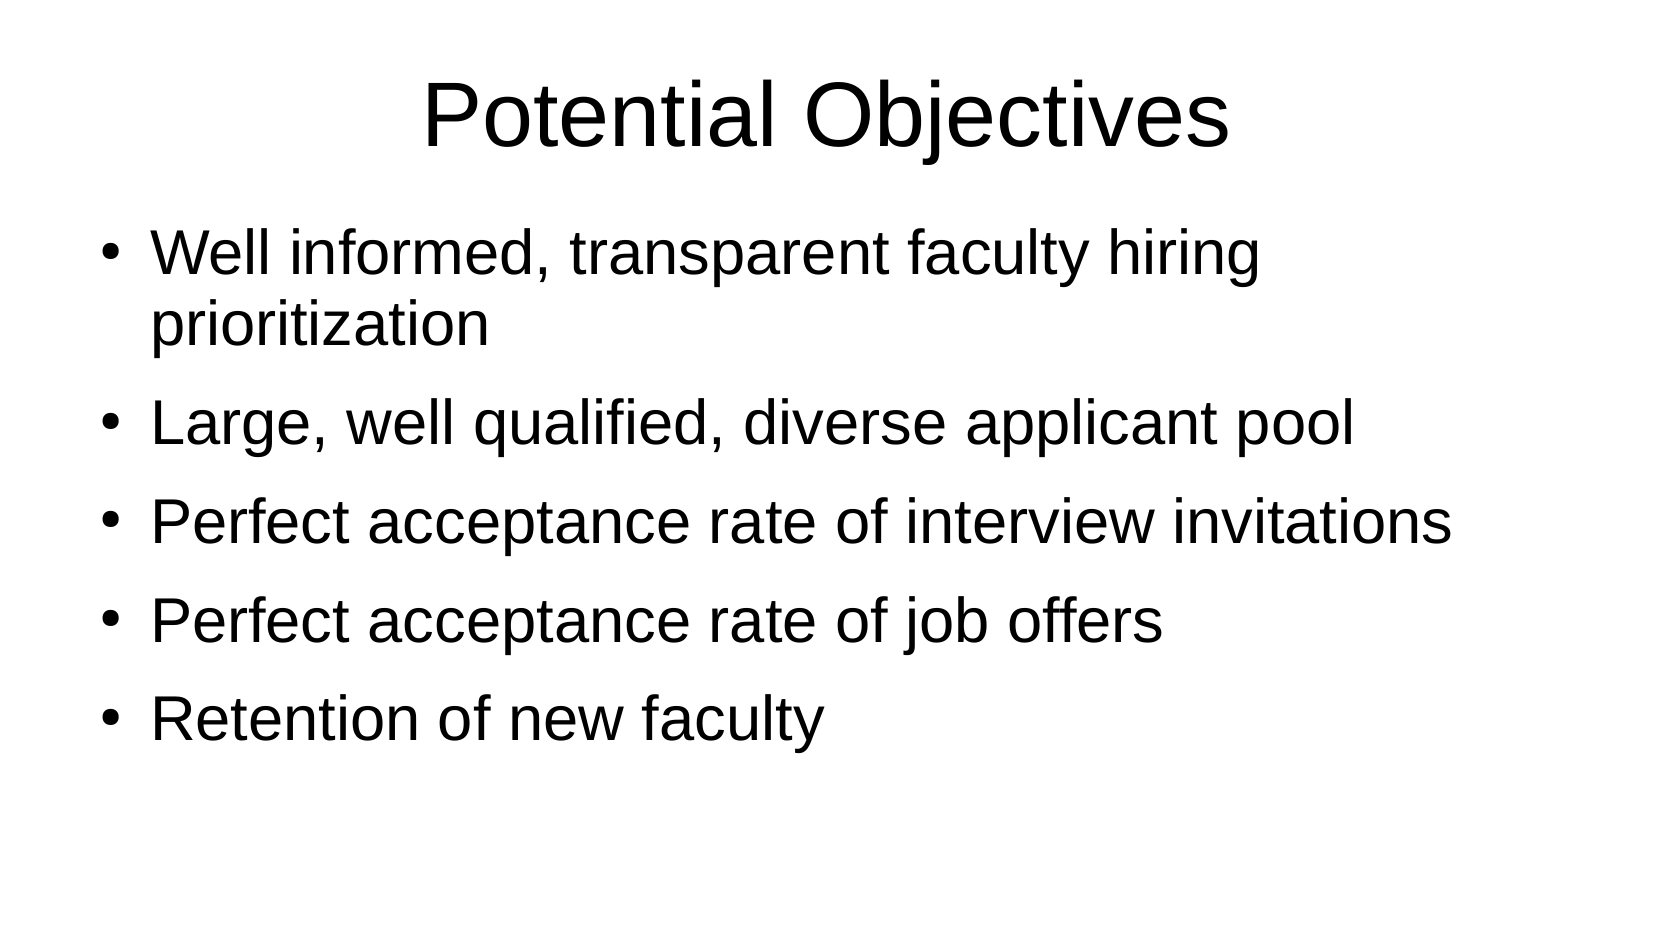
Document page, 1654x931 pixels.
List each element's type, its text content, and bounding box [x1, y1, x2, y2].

list Well informed, transparent faculty hiring prioritization Large, well qualified, diverse applicant pool Perfect acceptance rate of interview invitations Perfect acceptance rate of job offers Retention of new faculty [82, 217, 1571, 758]
title Potential Objectives [82, 37, 1571, 193]
